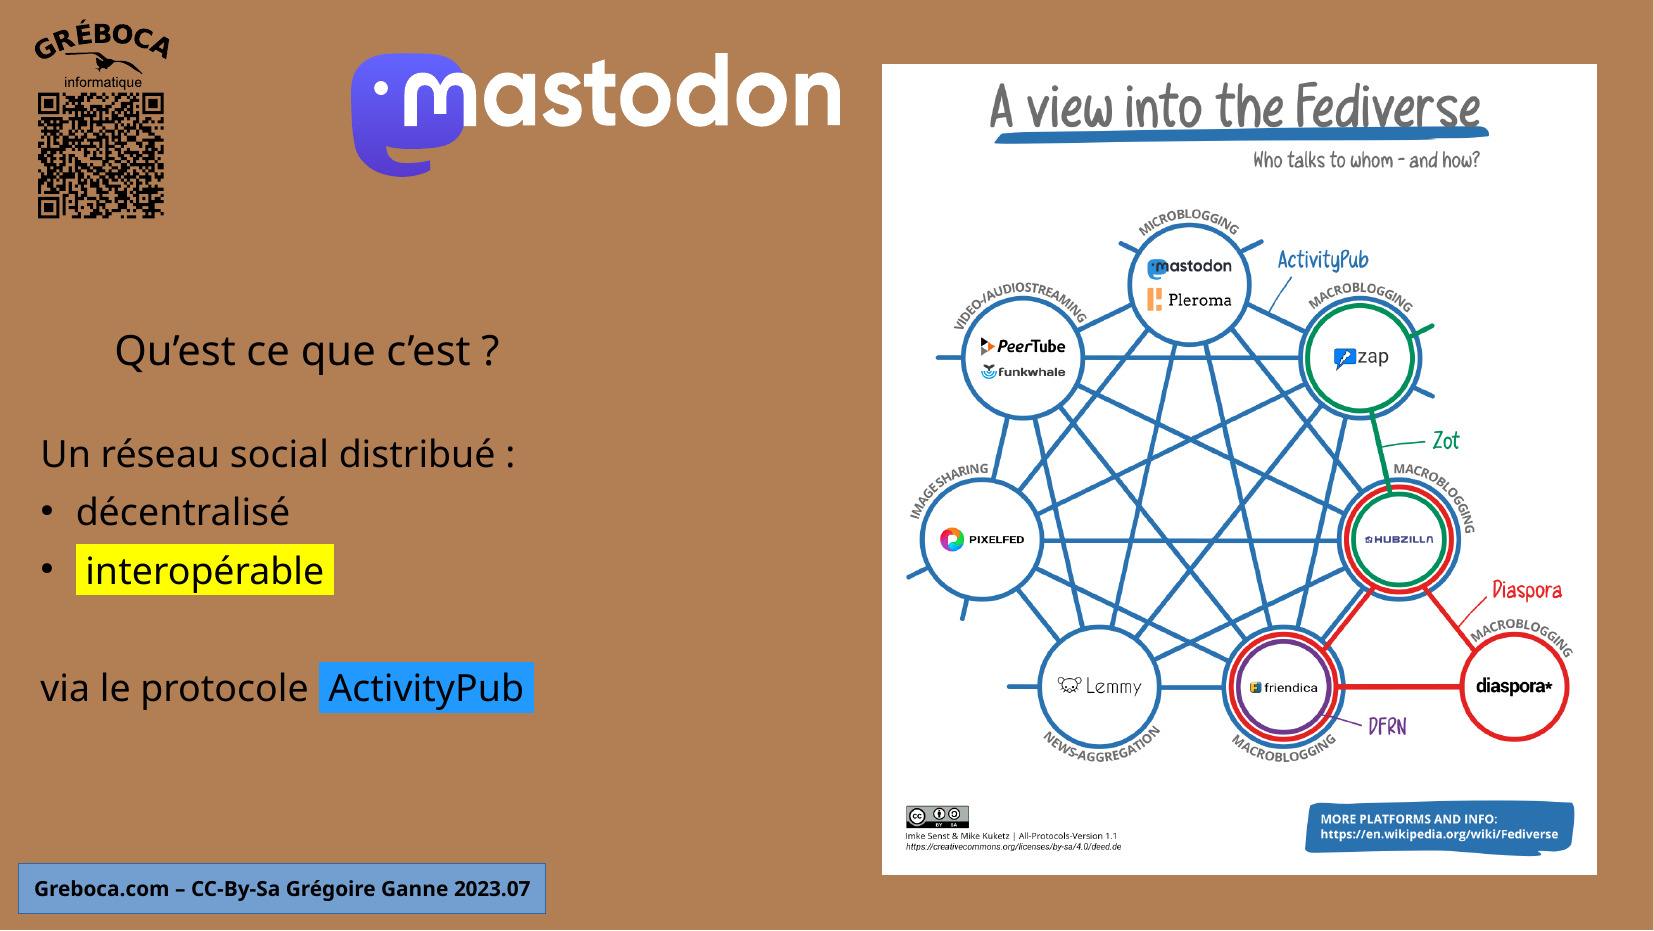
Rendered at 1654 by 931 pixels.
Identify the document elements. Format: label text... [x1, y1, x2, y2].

text_box Greboca.com – CC-By-Sa Grégoire Ganne 2023.07 [18, 863, 546, 914]
text_box Un réseau social distribué : décentralisé interopérable via le protocole ActivityPub [25, 412, 710, 721]
picture [882, 64, 1597, 875]
title Qu’est ce que c’est ? [62, 286, 552, 412]
picture [351, 51, 841, 179]
picture [27, 19, 175, 230]
